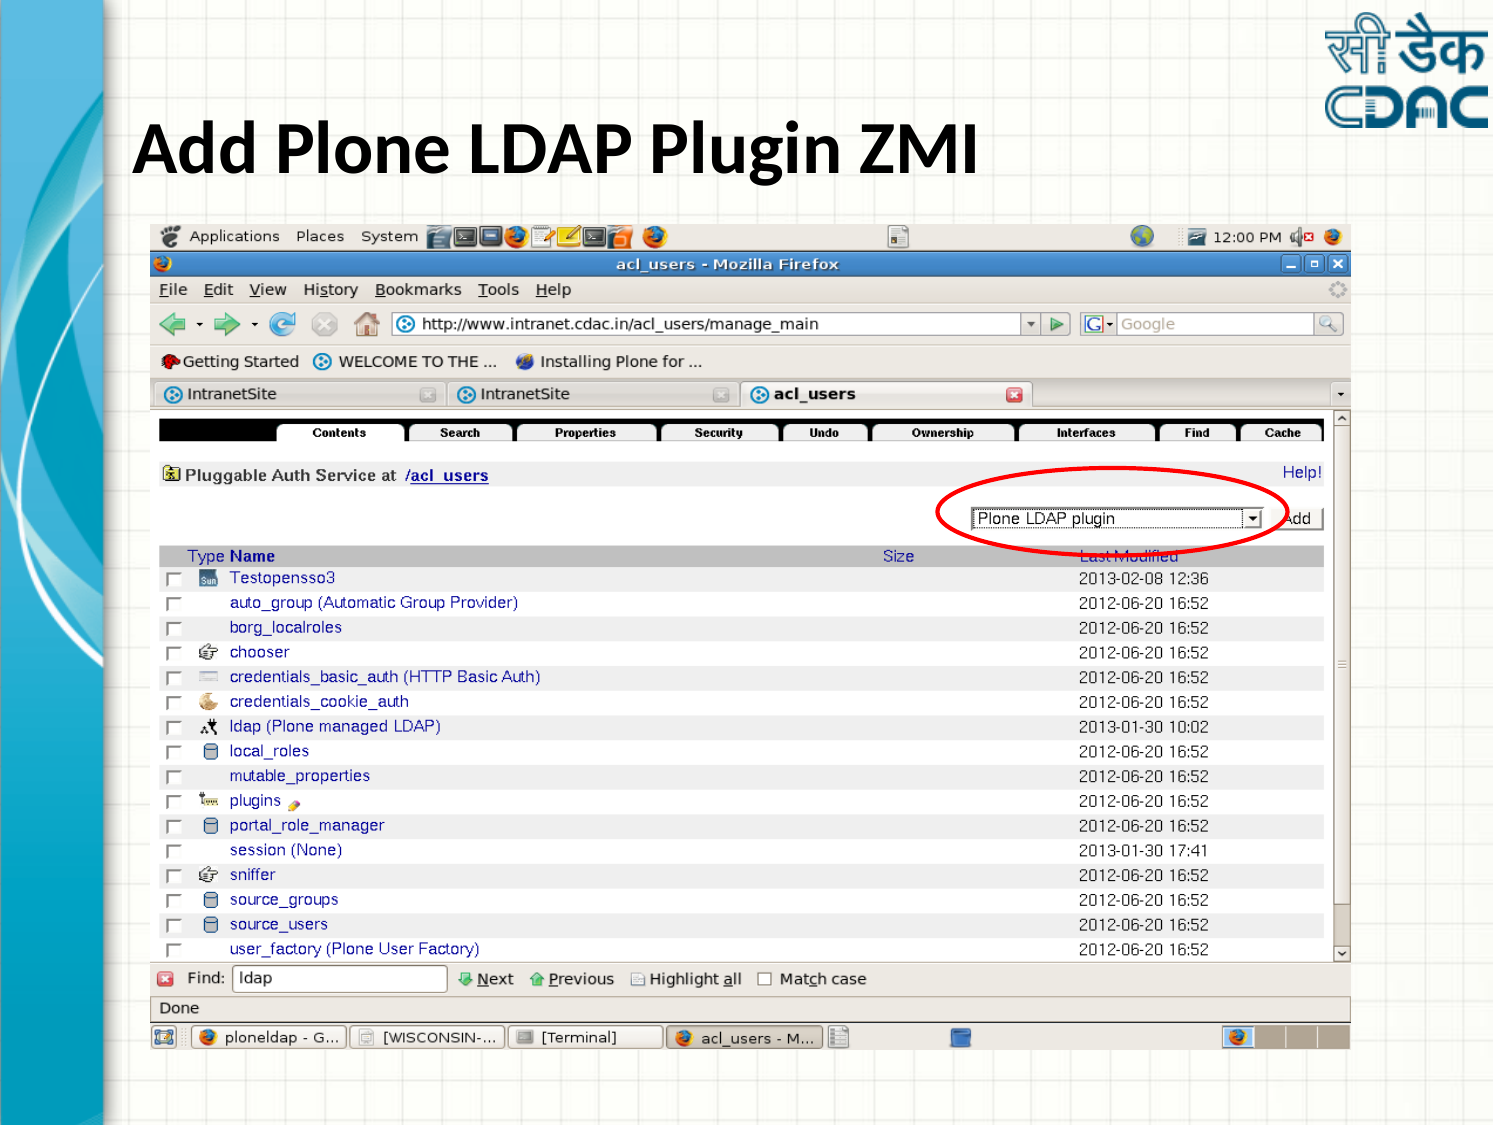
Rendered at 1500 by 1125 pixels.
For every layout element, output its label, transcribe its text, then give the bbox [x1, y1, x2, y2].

text_box Add Plone LDAP Plugin ZMI [117, 49, 1468, 238]
picture [0, 0, 1493, 1125]
